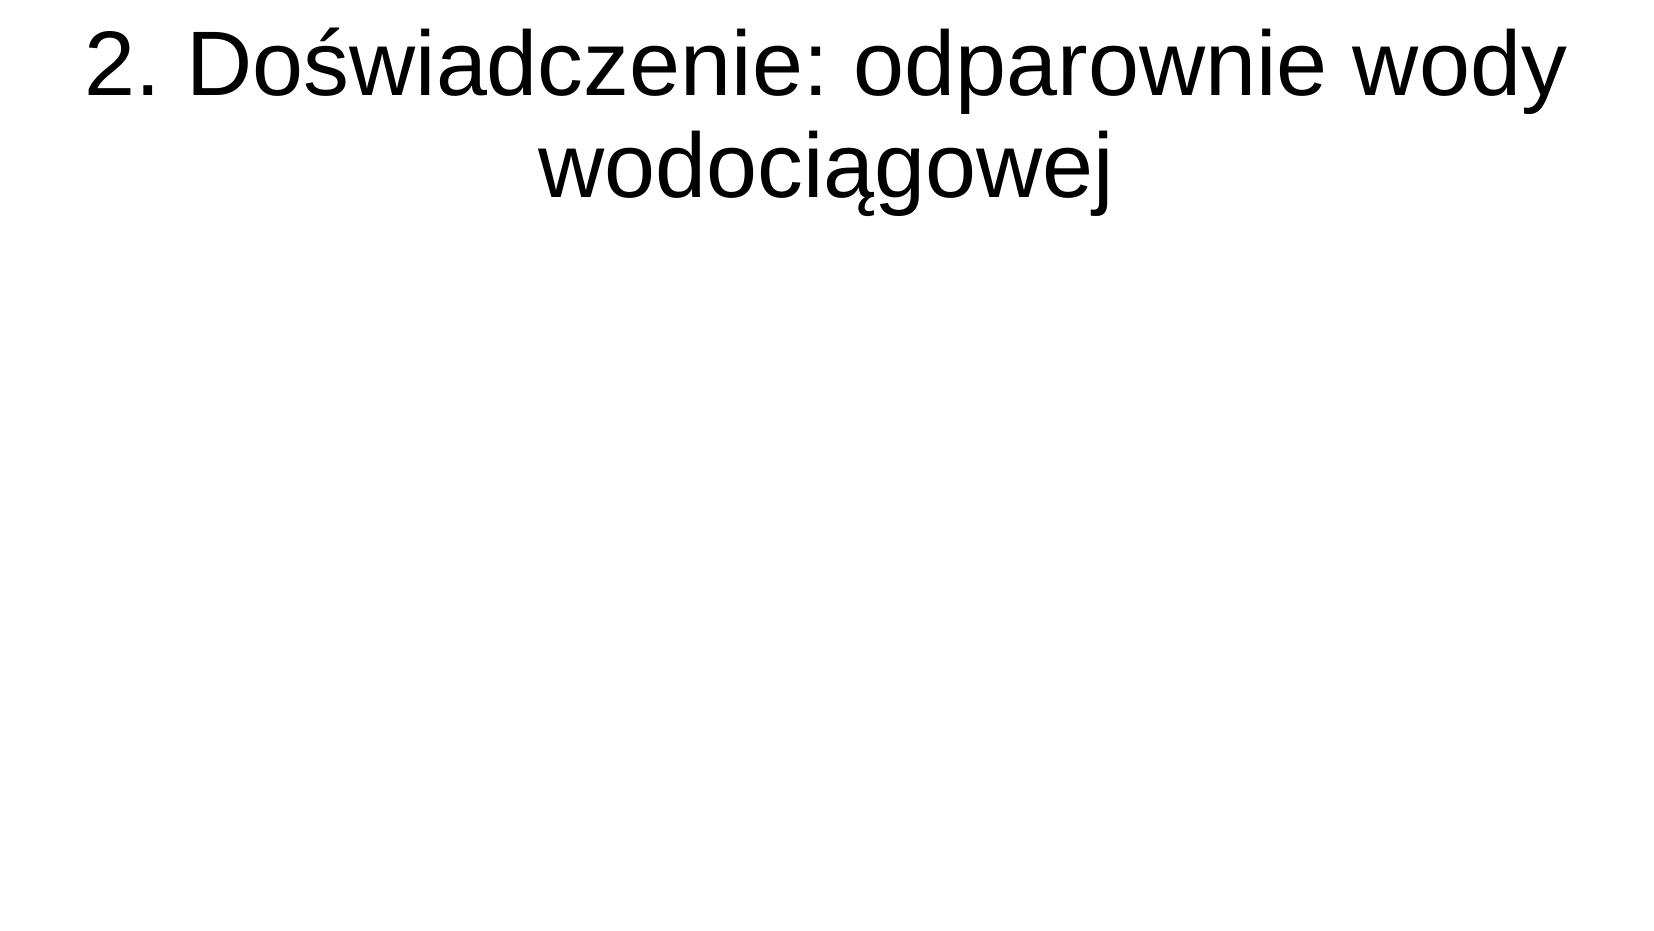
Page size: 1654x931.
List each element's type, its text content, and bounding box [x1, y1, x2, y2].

title 2. Doświadczenie: odparownie wody wodociągowej [82, 12, 1571, 218]
